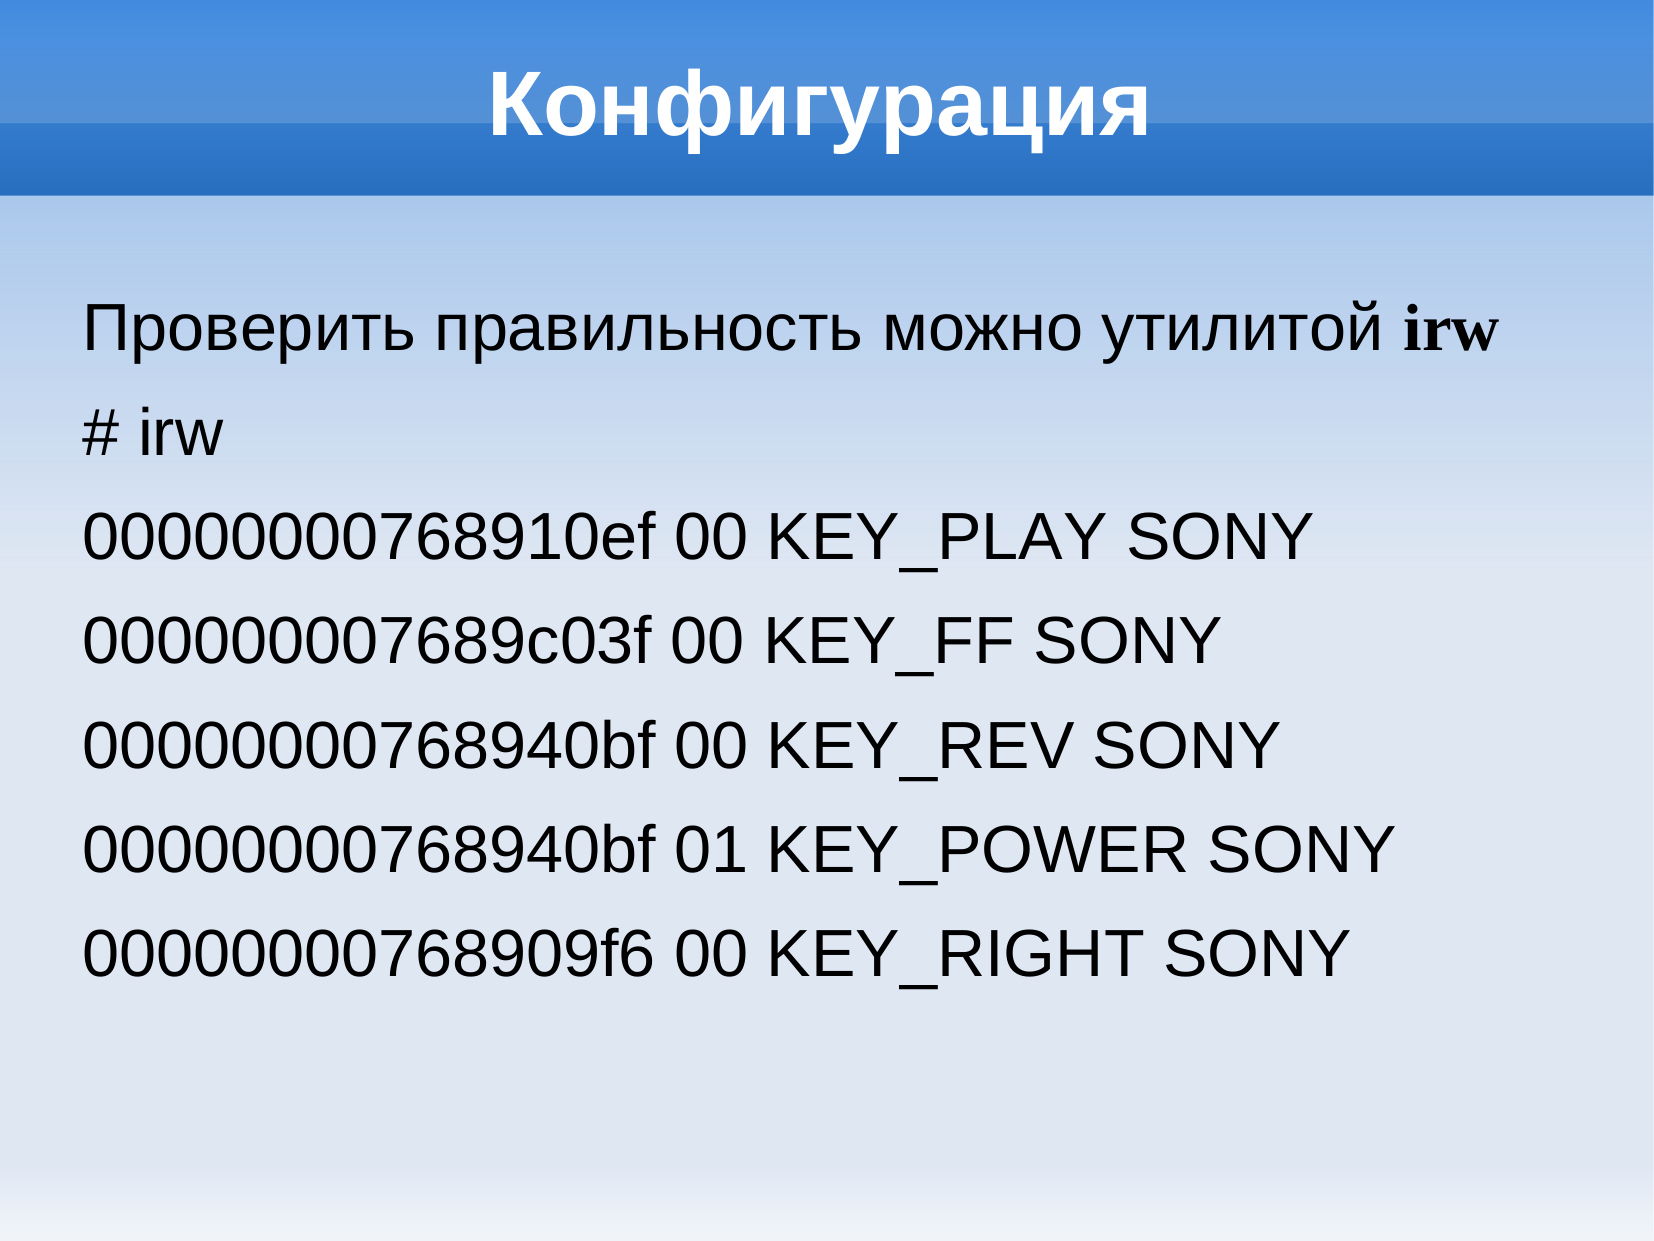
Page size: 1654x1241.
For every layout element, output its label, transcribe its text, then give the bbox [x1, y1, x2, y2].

list Проверить правильность можно утилитой irw # irw 00000000768910ef 00 KEY_PLAY SONY 000000007689c03f 00 KEY_FF SONY 00000000768940bf 00 KEY_REV SONY 00000000768940bf 01 KEY_POWER SONY 00000000768909f6 00 KEY_RIGHT SONY [82, 290, 1571, 1094]
title Конфигурация [76, 7, 1565, 200]
picture [0, 0, 1654, 1241]
